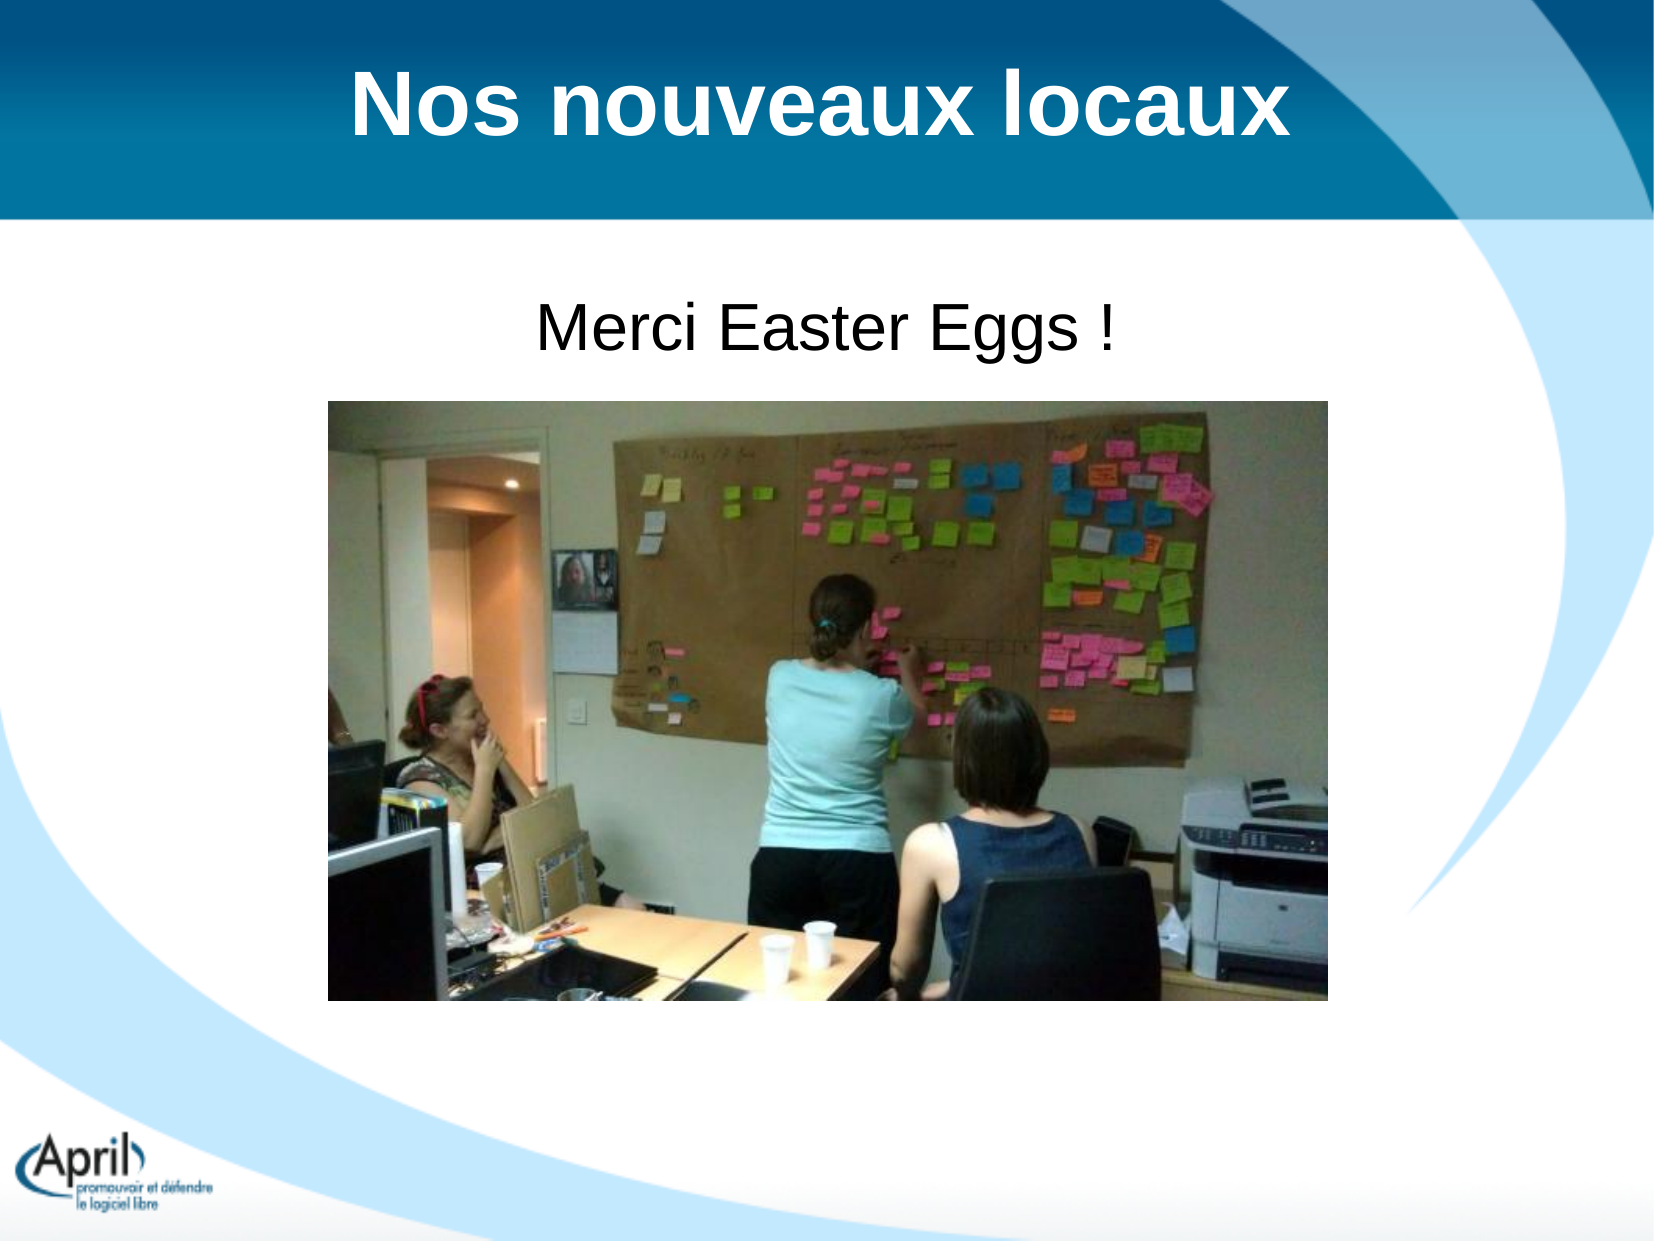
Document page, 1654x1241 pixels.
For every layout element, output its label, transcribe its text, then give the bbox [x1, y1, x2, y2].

title Nos nouveaux locaux [76, 7, 1565, 200]
picture [0, 0, 1654, 1241]
list Merci Easter Eggs ! [82, 290, 1571, 1094]
